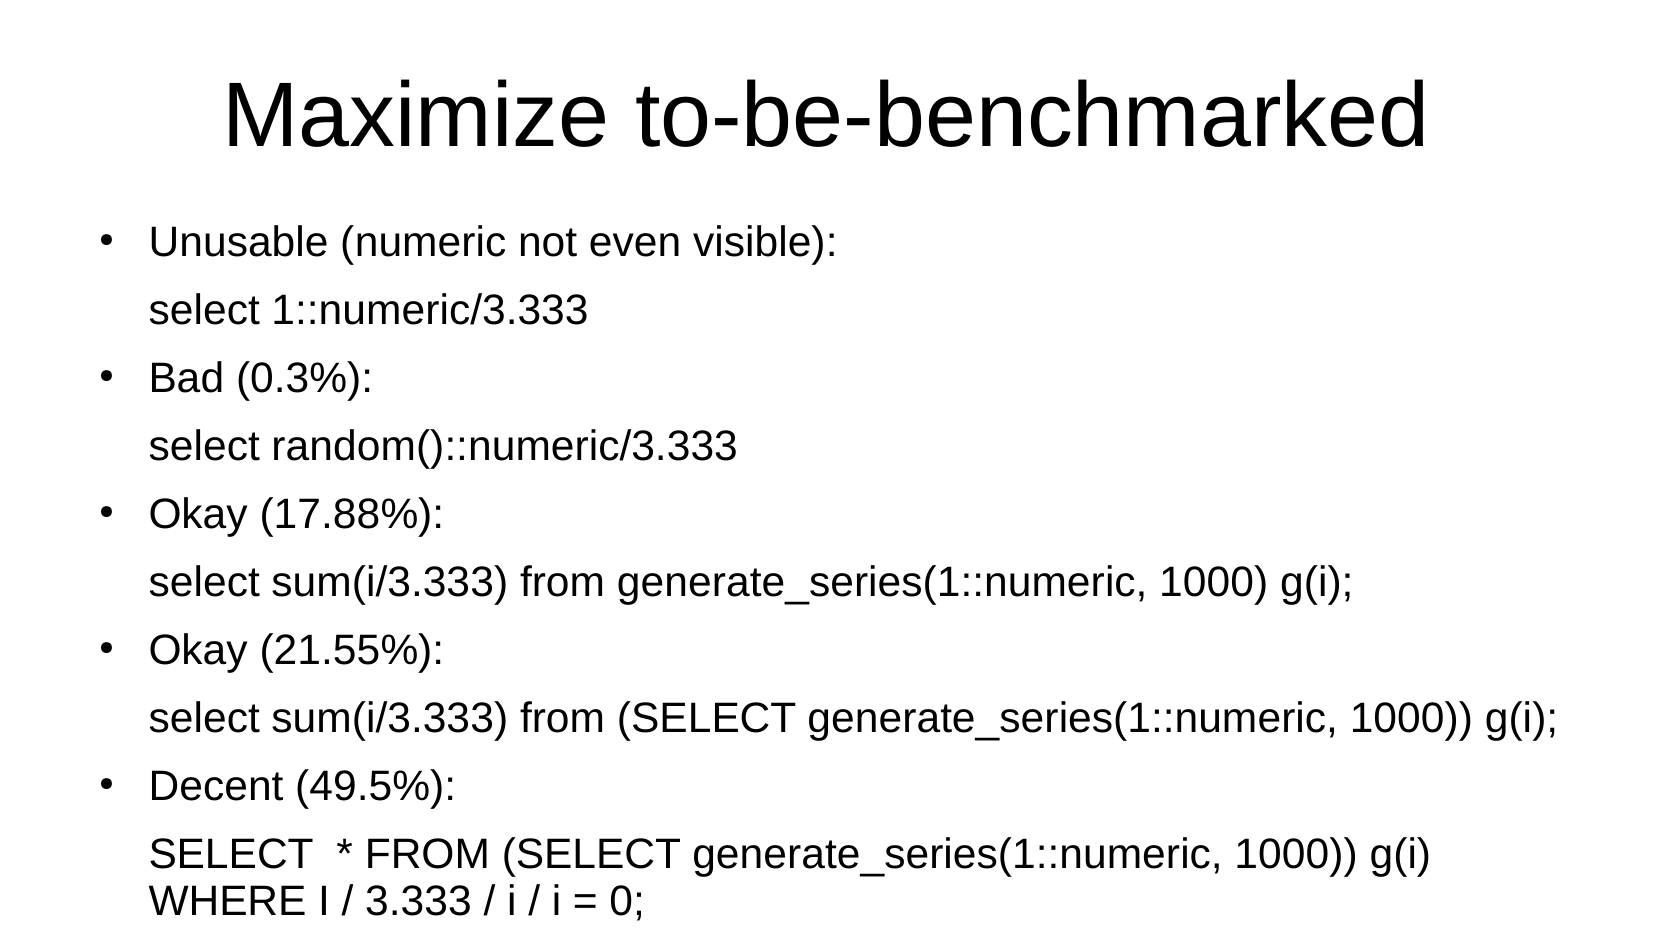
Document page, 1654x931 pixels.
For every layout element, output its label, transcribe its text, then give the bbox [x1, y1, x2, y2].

list Unusable (numeric not even visible): select 1::numeric/3.333 Bad (0.3%): select random()::numeric/3.333 Okay (17.88%): select sum(i/3.333) from generate_series(1::numeric, 1000) g(i); Okay (21.55%): select sum(i/3.333) from (SELECT generate_series(1::numeric, 1000)) g(i); Decent (49.5%): SELECT * FROM (SELECT generate_series(1::numeric, 1000)) g(i) WHERE I / 3.333 / i / i = 0; [82, 217, 1571, 931]
title Maximize to-be-benchmarked [82, 37, 1571, 193]
